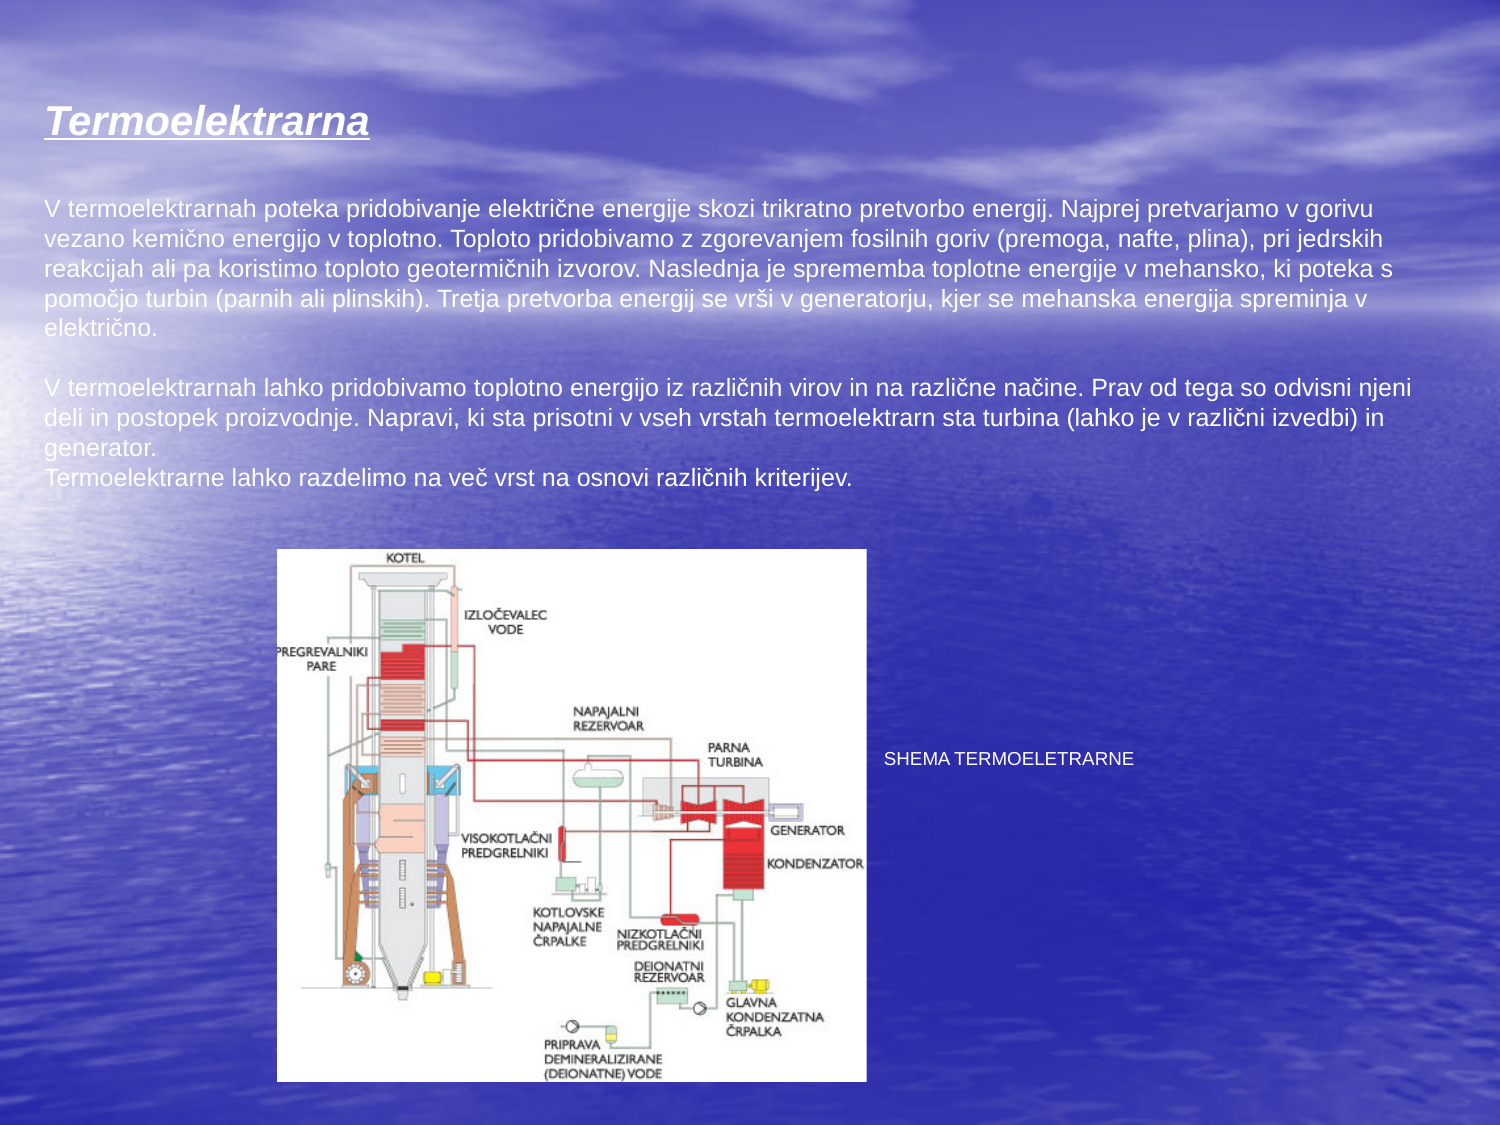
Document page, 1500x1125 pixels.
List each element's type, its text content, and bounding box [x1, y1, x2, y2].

picture [0, 0, 1500, 1125]
chart [277, 550, 869, 1084]
text_box V termoelektrarnah poteka pridobivanje električne energije skozi trikratno pretvorbo energij. Najprej pretvarjamo v gorivu vezano kemično energijo v toplotno. Toploto pridobivamo z zgorevanjem fosilnih goriv (premoga, nafte, plina), pri jedrskih reakcijah ali pa koristimo toploto geotermičnih izvorov. Naslednja je sprememba toplotne energije v mehansko, ki poteka s pomočjo turbin (parnih ali plinskih). Tretja pretvorba energij se vrši v generatorju, kjer se mehanska energija spreminja v električno. V termoelektrarnah lahko pridobivamo toplotno energijo iz različnih virov in na različne načine. Prav od tega so odvisni njeni deli in postopek proizvodnje. Napravi, ki sta prisotni v vseh vrstah termoelektrarn sta turbina (lahko je v različni izvedbi) in generator. Termoelektrarne lahko razdelimo na več vrst na osnovi različnih kriterijev. [29, 184, 1447, 500]
text_box SHEMA TERMOELETRARNE [869, 739, 1150, 777]
text_box Termoelektrarna [29, 86, 1447, 184]
